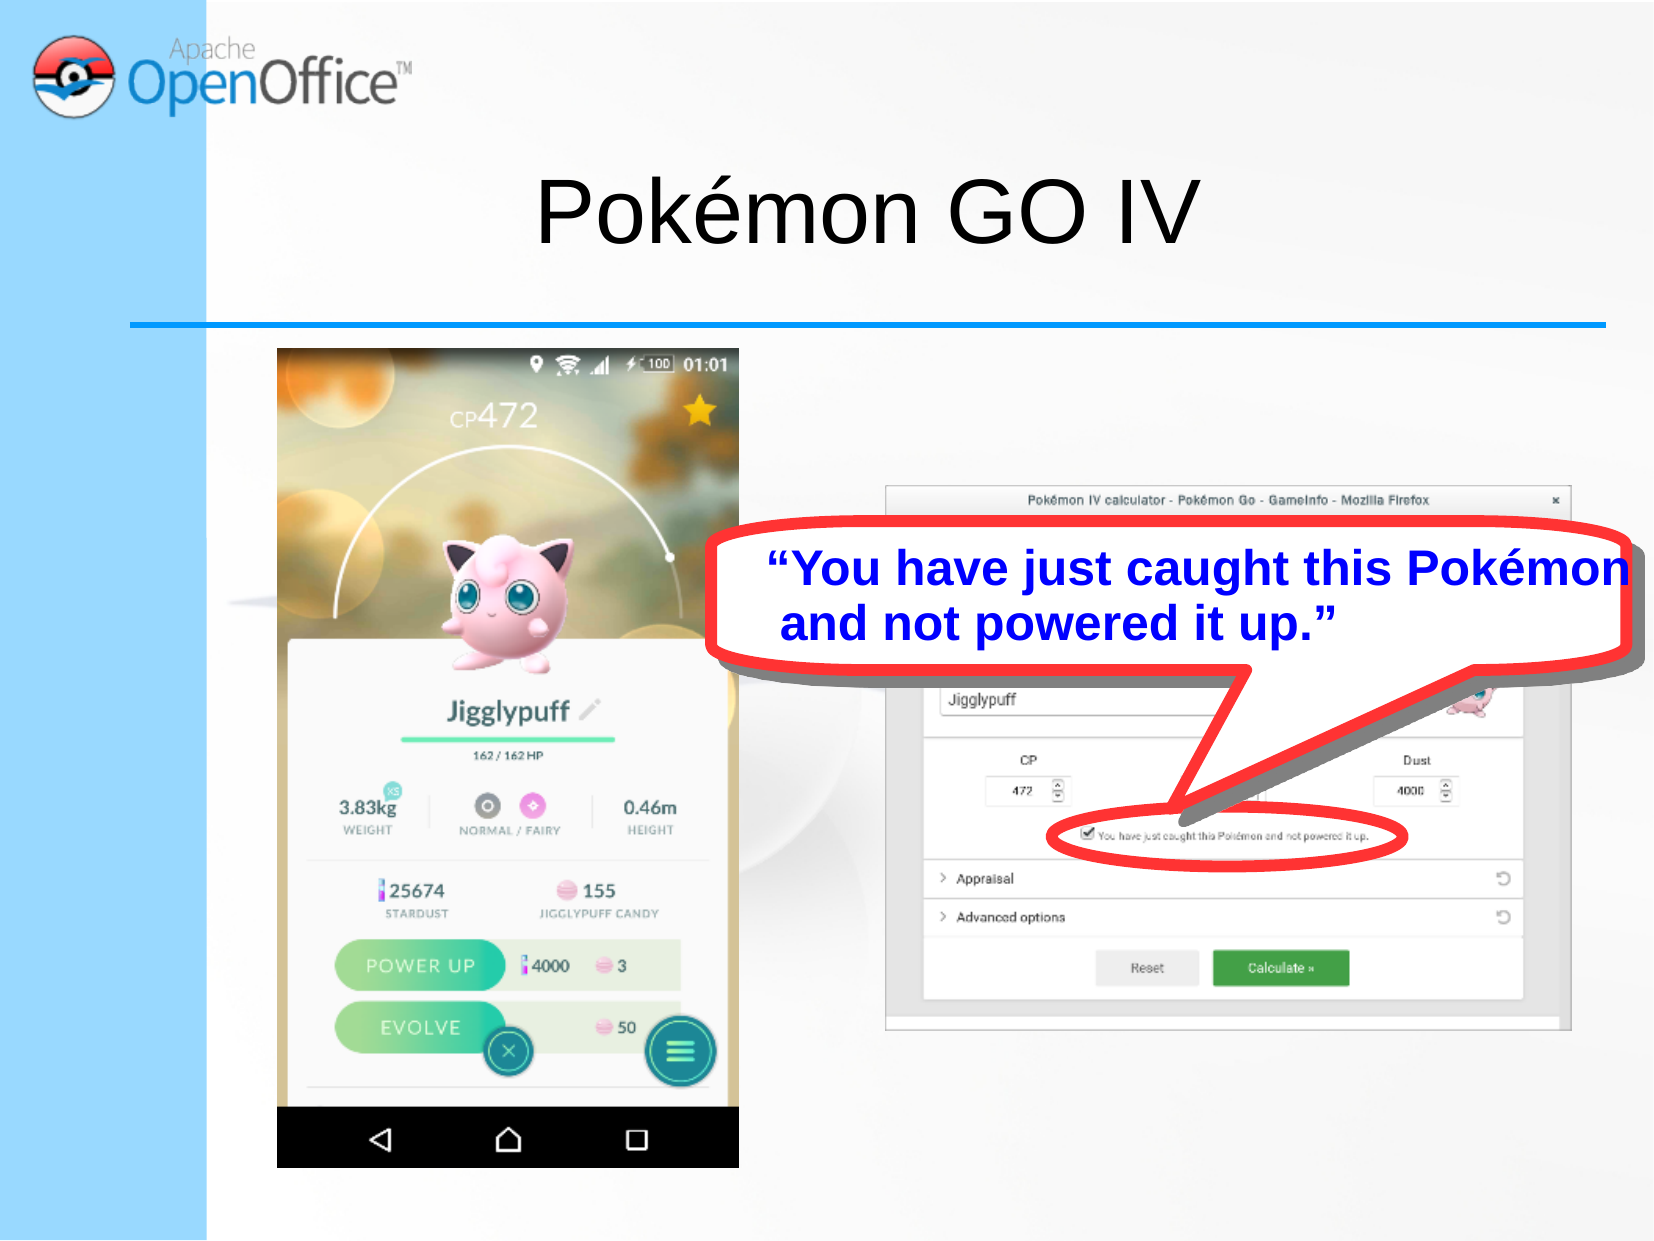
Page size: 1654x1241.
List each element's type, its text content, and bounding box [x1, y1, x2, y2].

picture [31, 2, 1654, 1241]
text_box “You have just caught this Pokémon and not powered it up.” [711, 521, 1627, 809]
title Pokémon GO IV [165, 108, 1571, 316]
